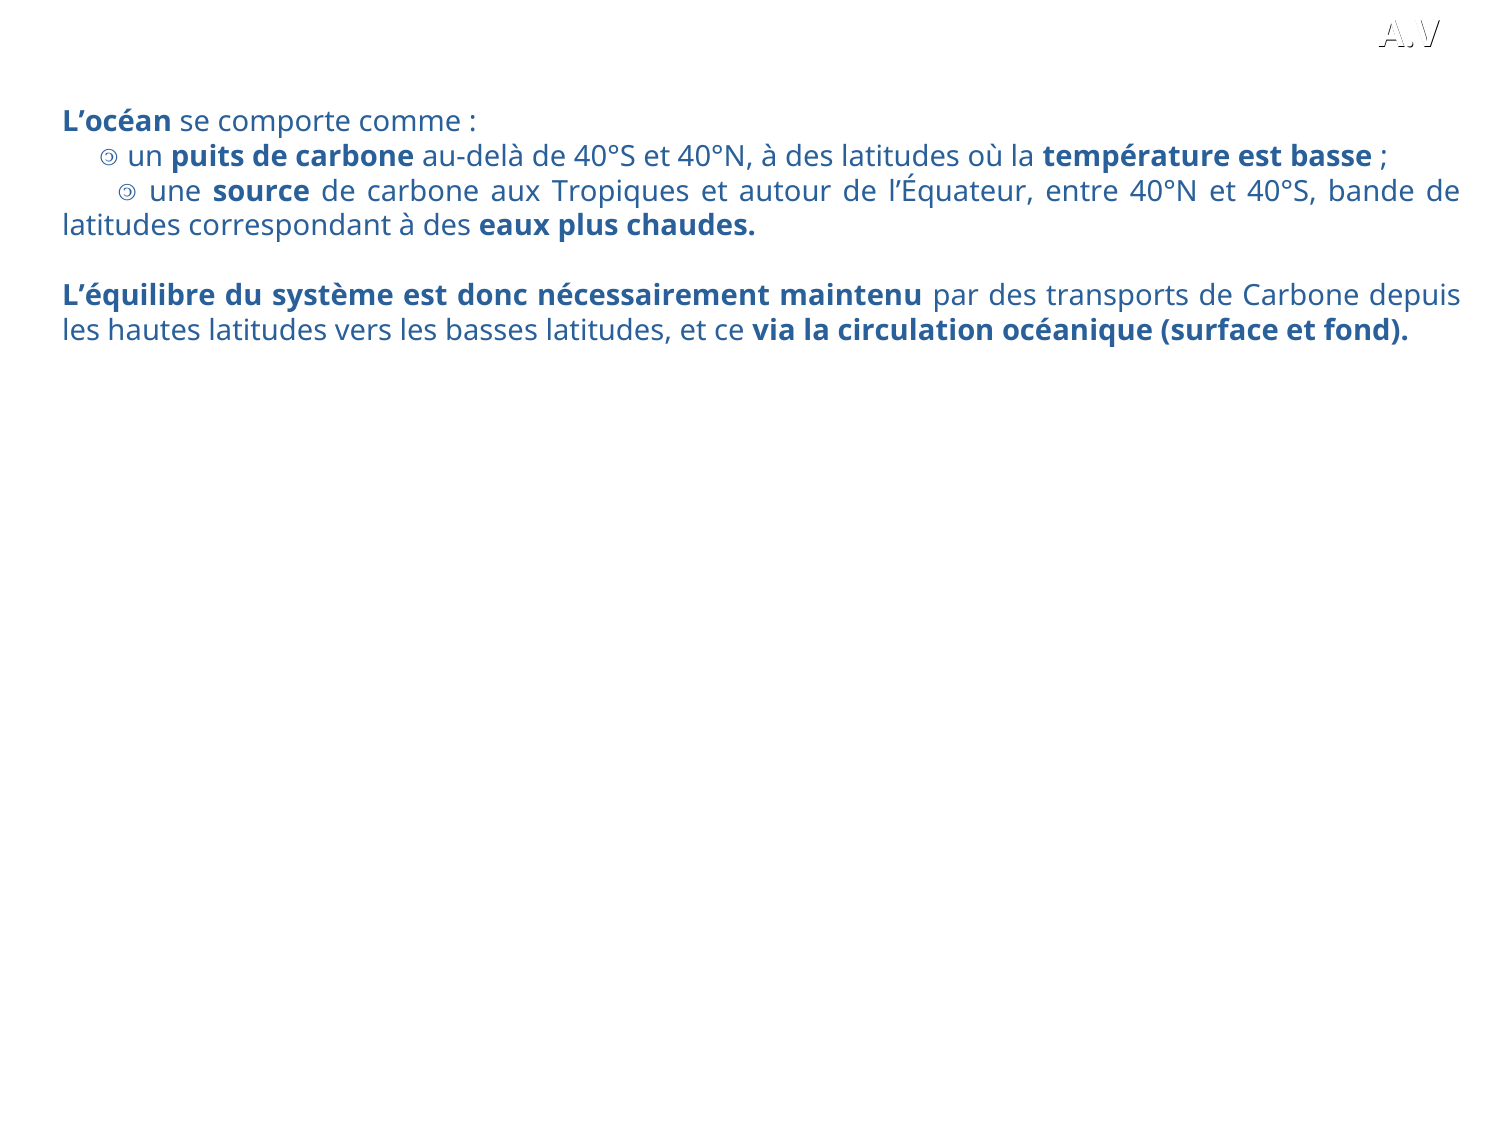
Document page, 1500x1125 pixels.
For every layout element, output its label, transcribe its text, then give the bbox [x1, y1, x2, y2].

text_box L’océan se comporte comme :  un puits de carbone au-delà de 40°S et 40°N, à des latitudes où la température est basse ;  une source de carbone aux Tropiques et autour de l’Équateur, entre 40°N et 40°S, bande de latitudes correspondant à des eaux plus chaudes. L’équilibre du système est donc nécessairement maintenu par des transports de Carbone depuis les hautes latitudes vers les basses latitudes, et ce via la circulation océanique (surface et fond). [47, 94, 1477, 515]
text_box A.V [1363, 1, 1488, 63]
